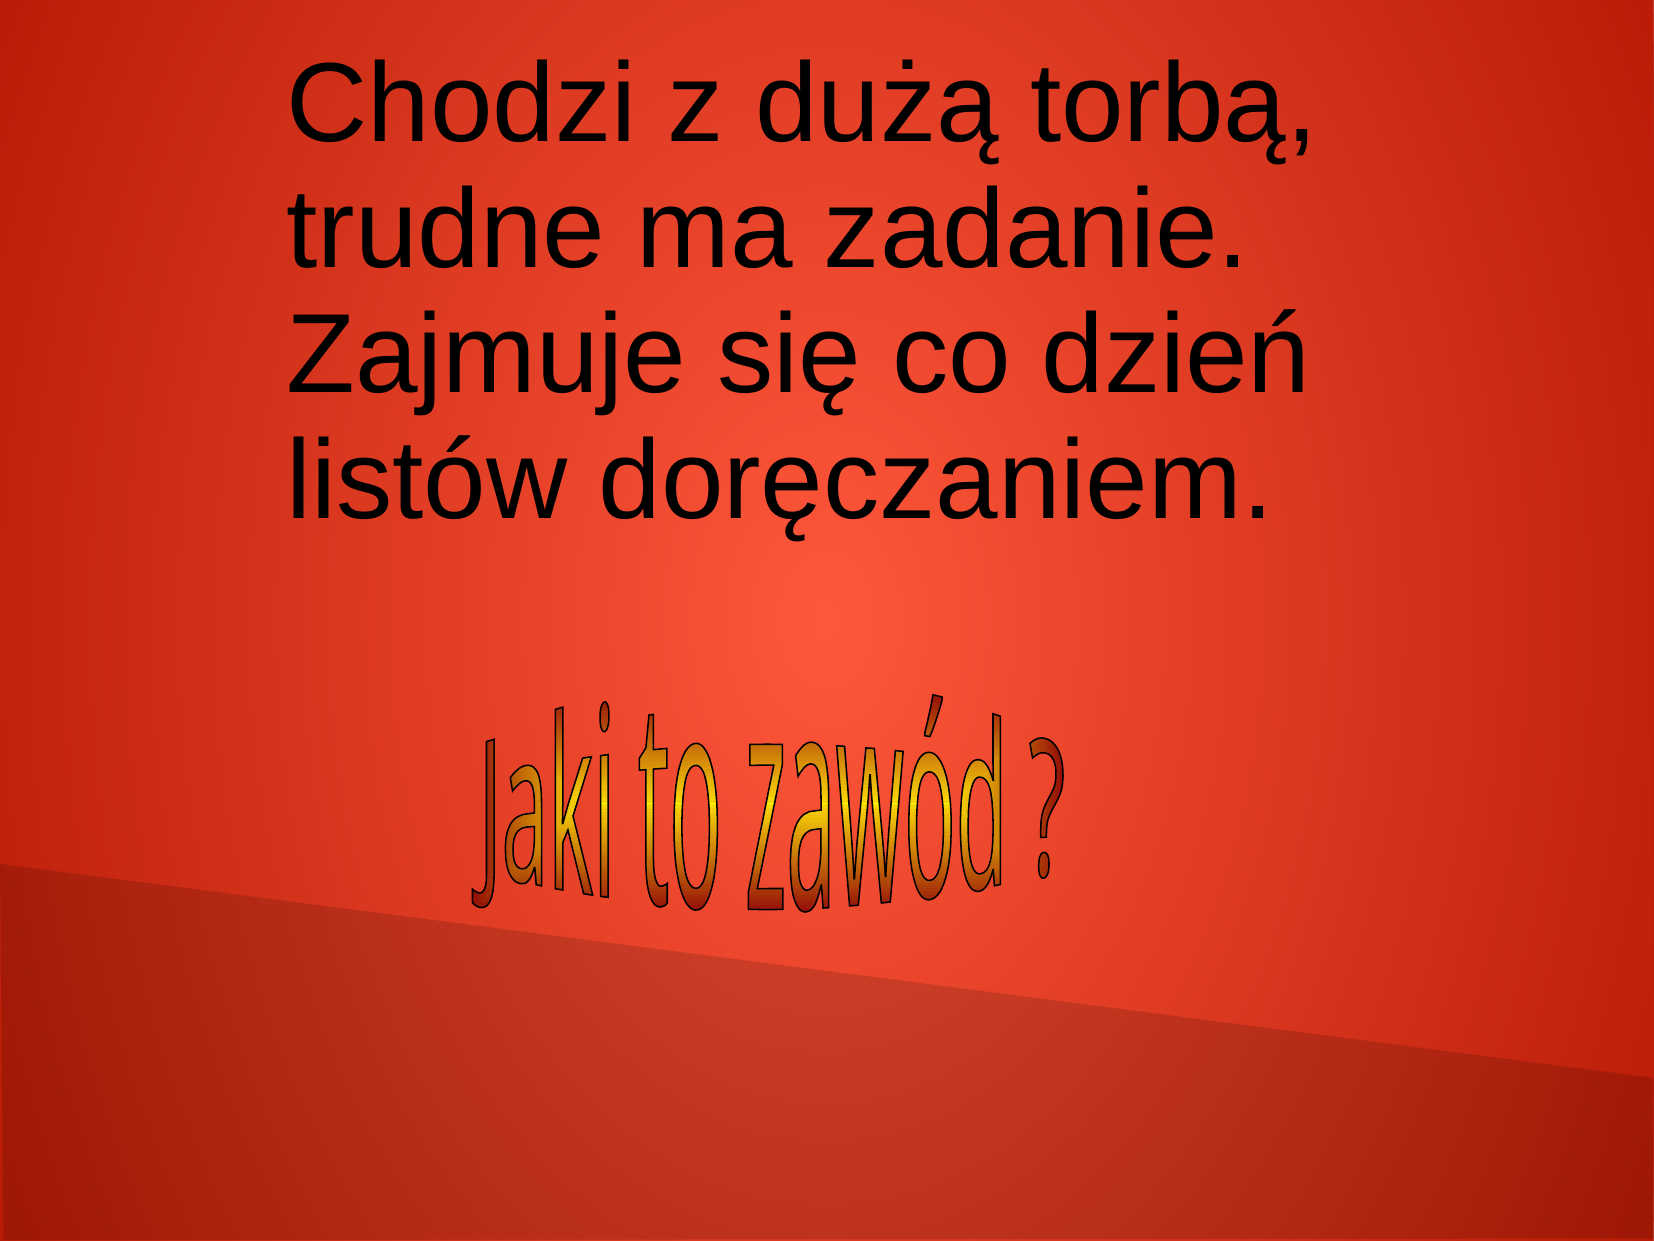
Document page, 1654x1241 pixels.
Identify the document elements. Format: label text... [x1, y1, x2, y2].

text_box Jaki to zawód ? [960, 713, 1001, 892]
text_box Jaki to zawód ? [790, 742, 829, 912]
text_box Jaki to zawód ? [1029, 737, 1063, 838]
text_box Jaki to zawód ? [748, 744, 783, 910]
text_box Jaki to zawód ? [908, 752, 952, 900]
text_box Jaki to zawód ? [924, 694, 943, 737]
text_box Jaki to zawód ? [673, 743, 718, 911]
text_box Jaki to zawód ? [472, 739, 495, 908]
text_box Jaki to zawód ? [555, 707, 593, 896]
text_box Chodzi z dużą torbą, trudne ma zadanie. Zajmuje się co dzień listów doręczaniem. [271, 32, 1607, 582]
text_box Jaki to zawód ? [505, 765, 542, 886]
text_box Jaki to zawód ? [836, 745, 904, 906]
text_box Jaki to zawód ? [600, 754, 609, 898]
text_box Jaki to zawód ? [639, 714, 668, 908]
